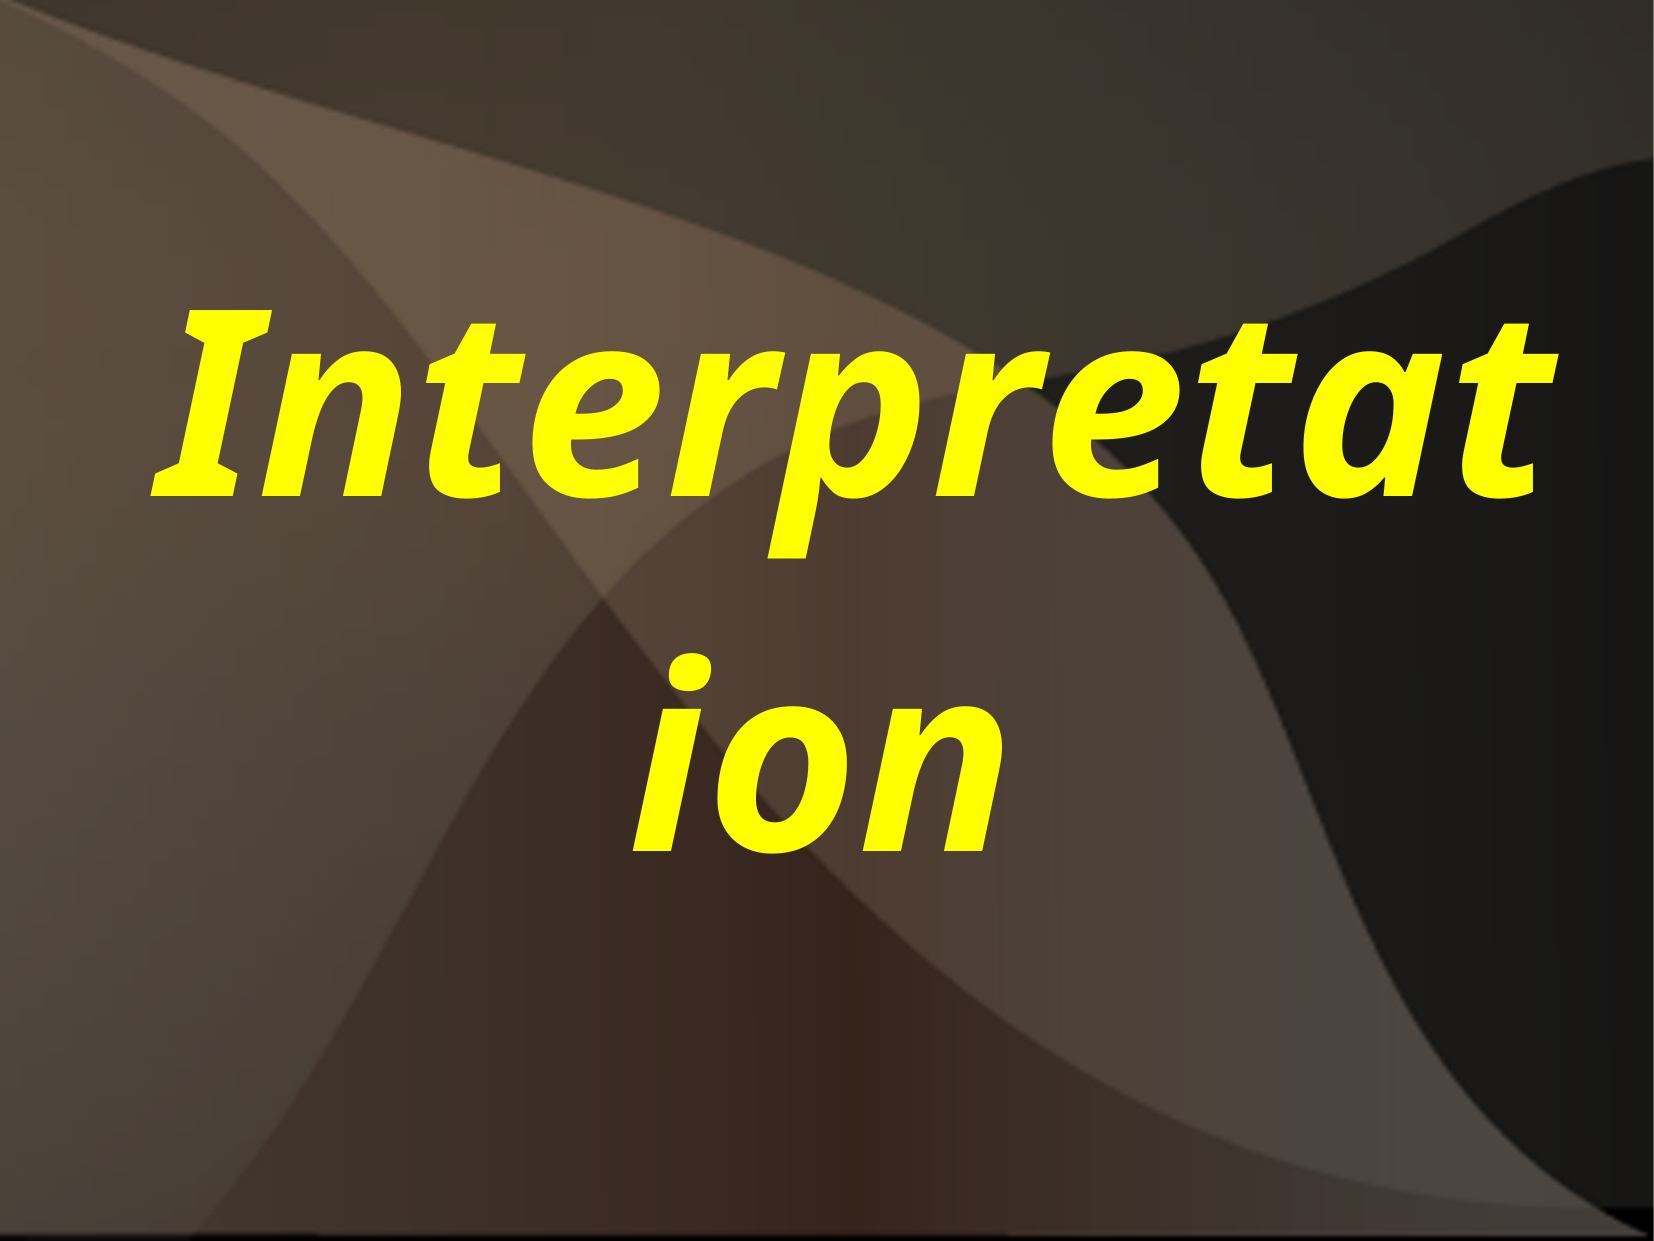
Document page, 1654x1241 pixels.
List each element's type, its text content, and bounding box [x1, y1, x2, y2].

text_box Interpretation [153, 230, 1560, 916]
picture [0, 0, 1654, 1241]
